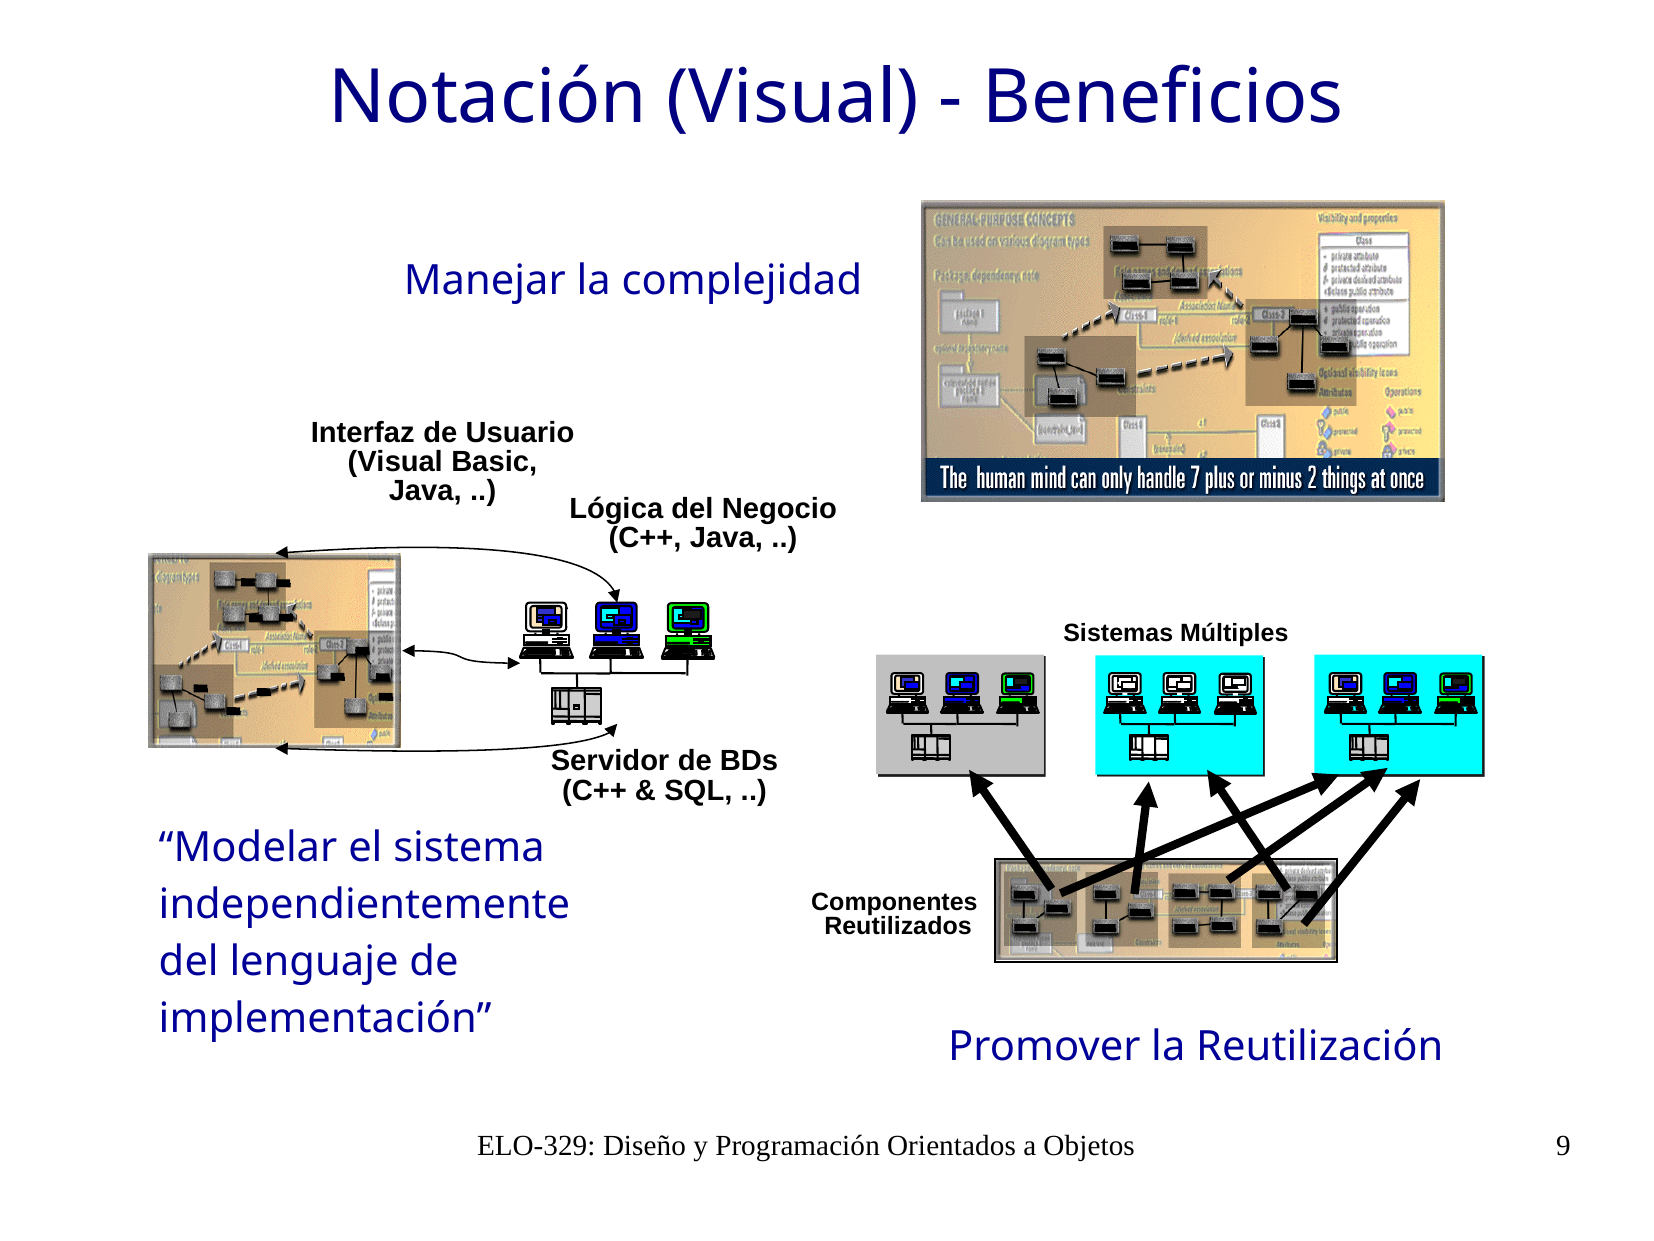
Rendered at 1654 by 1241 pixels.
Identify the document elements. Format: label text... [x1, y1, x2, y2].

text_box Servidor de BDs (C++ & SQL, ..)‏ [535, 740, 794, 814]
text_box “Modelar el sistema independientemente del lenguaje de implementación” [144, 809, 792, 1053]
text_box [1314, 654, 1483, 775]
text_box Componentes Reutilizados [796, 883, 1000, 947]
text_box [570, 692, 583, 715]
text_box Manejar la complejidad [389, 242, 878, 315]
picture [148, 553, 403, 749]
text_box [1095, 655, 1263, 775]
text_box [562, 692, 567, 707]
picture [996, 860, 1337, 962]
text_box [526, 602, 567, 632]
title Notación (Visual) - Beneficios [82, 43, 1571, 145]
text_box Interfaz de Usuario (Visual Basic, Java, ..)‏ [296, 412, 590, 514]
text_box [876, 654, 1044, 775]
text_box Promover la Reutilización [933, 1007, 1459, 1081]
picture [921, 200, 1446, 503]
text_box Lógica del Negocio (C++, Java, ..)‏ [554, 488, 852, 561]
text_box [665, 636, 711, 647]
text_box Sistemas Múltiples [1048, 614, 1304, 654]
text_box [552, 688, 602, 724]
text_box [593, 635, 639, 646]
text_box [667, 603, 709, 632]
text_box [523, 635, 569, 646]
text_box [596, 602, 637, 632]
